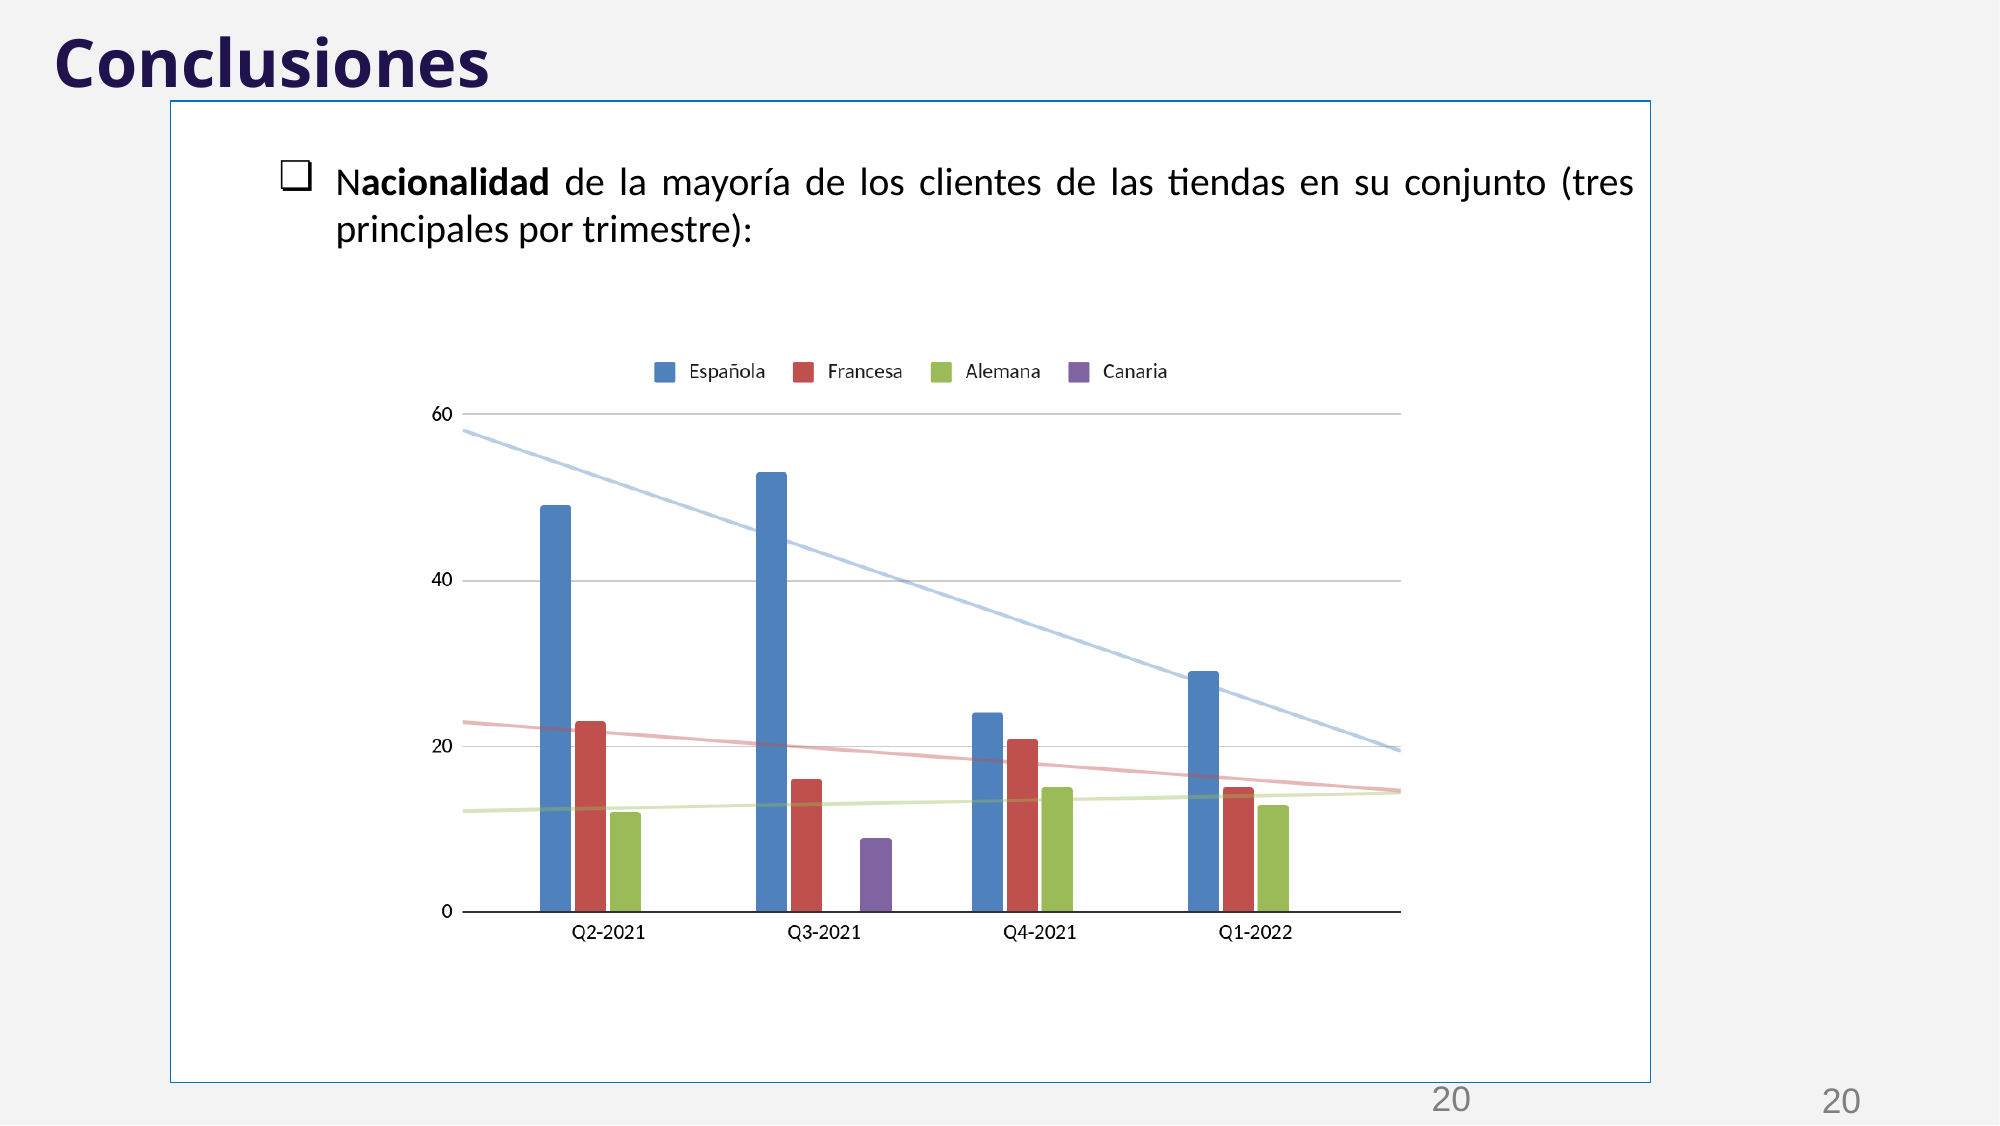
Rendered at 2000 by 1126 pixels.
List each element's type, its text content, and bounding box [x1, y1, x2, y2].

text_box <number> [1413, 1067, 1881, 1126]
text_box Nacionalidad de la mayoría de los clientes de las tiendas en su conjunto (tres principales por trimestre): [170, 100, 1651, 1083]
text_box Conclusiones [53, 0, 1946, 124]
picture [388, 329, 1433, 975]
